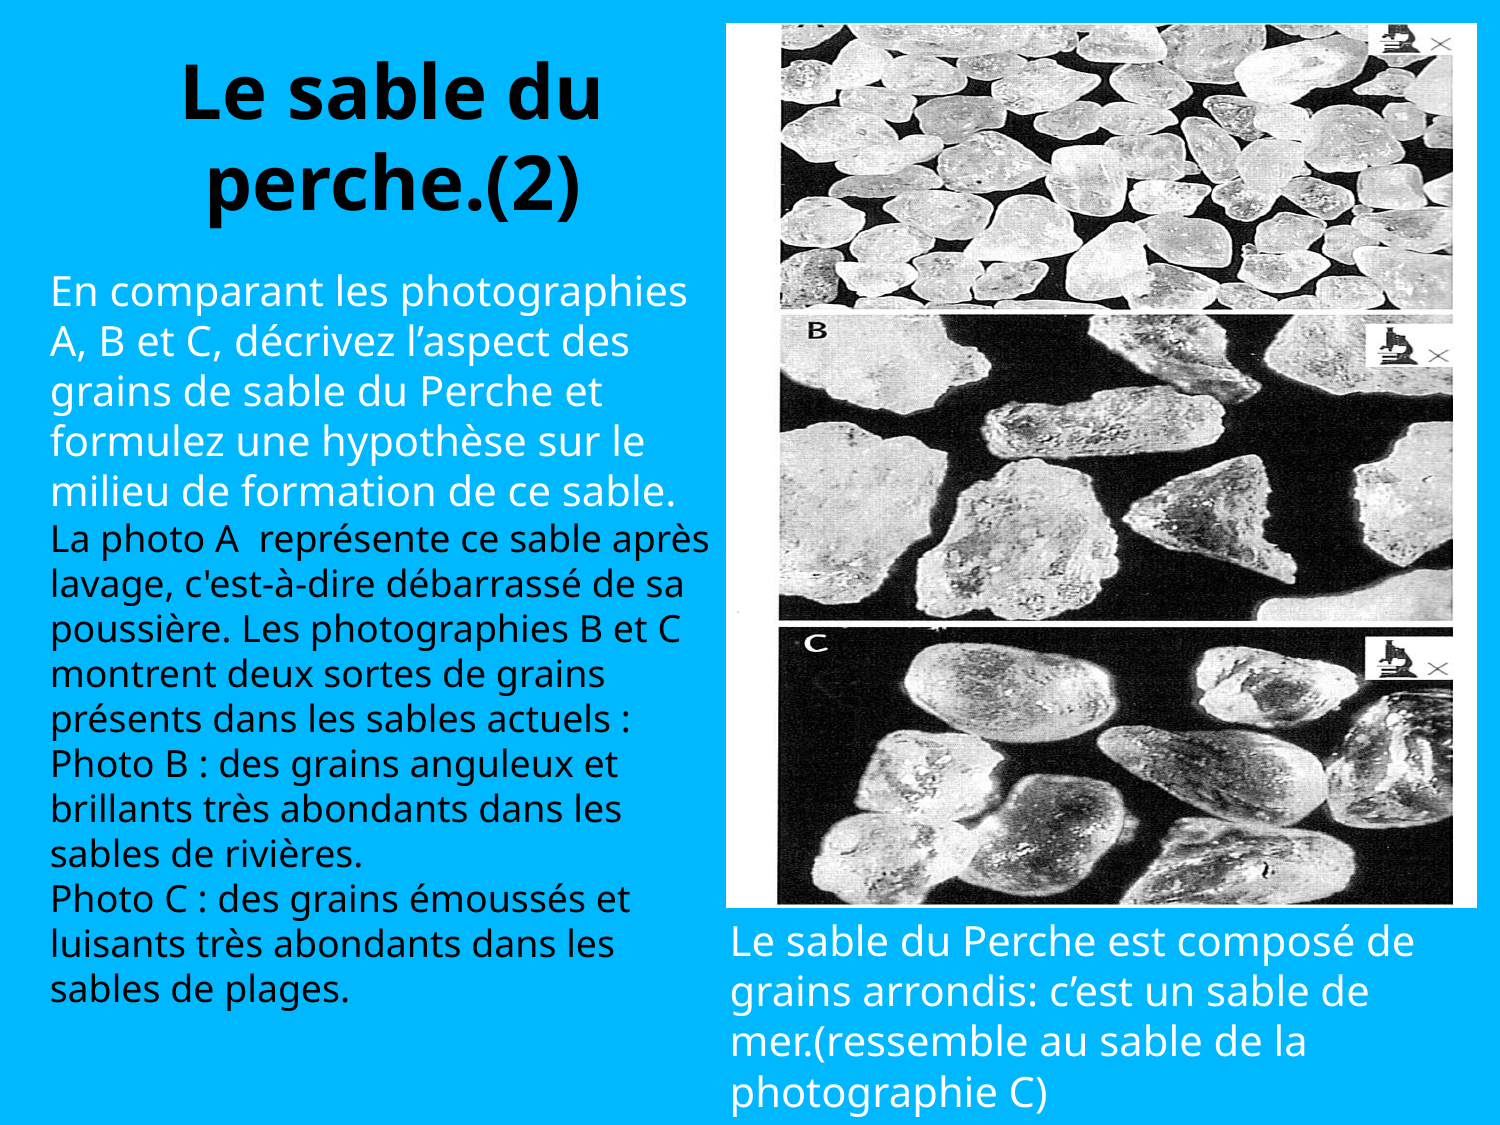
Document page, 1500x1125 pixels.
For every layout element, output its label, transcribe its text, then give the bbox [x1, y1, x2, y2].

text_box Le sable du perche.(2) [46, 35, 726, 235]
picture [727, 24, 1476, 907]
text_box En comparant les photographies A, B et C, décrivez l’aspect des grains de sable du Perche et formulez une hypothèse sur le milieu de formation de ce sable. La photo A représente ce sable après lavage, c'est-à-dire débarrassé de sa poussière. Les photographies B et C montrent deux sortes de grains présents dans les sables actuels : Photo B : des grains anguleux et brillants très abondants dans les sables de rivières. Photo C : des grains émoussés et luisants très abondants dans les sables de plages. [35, 257, 739, 1125]
text_box Le sable du Perche est composé de grains arrondis: c’est un sable de mer.(ressemble au sable de la photographie C) [714, 907, 1477, 1123]
